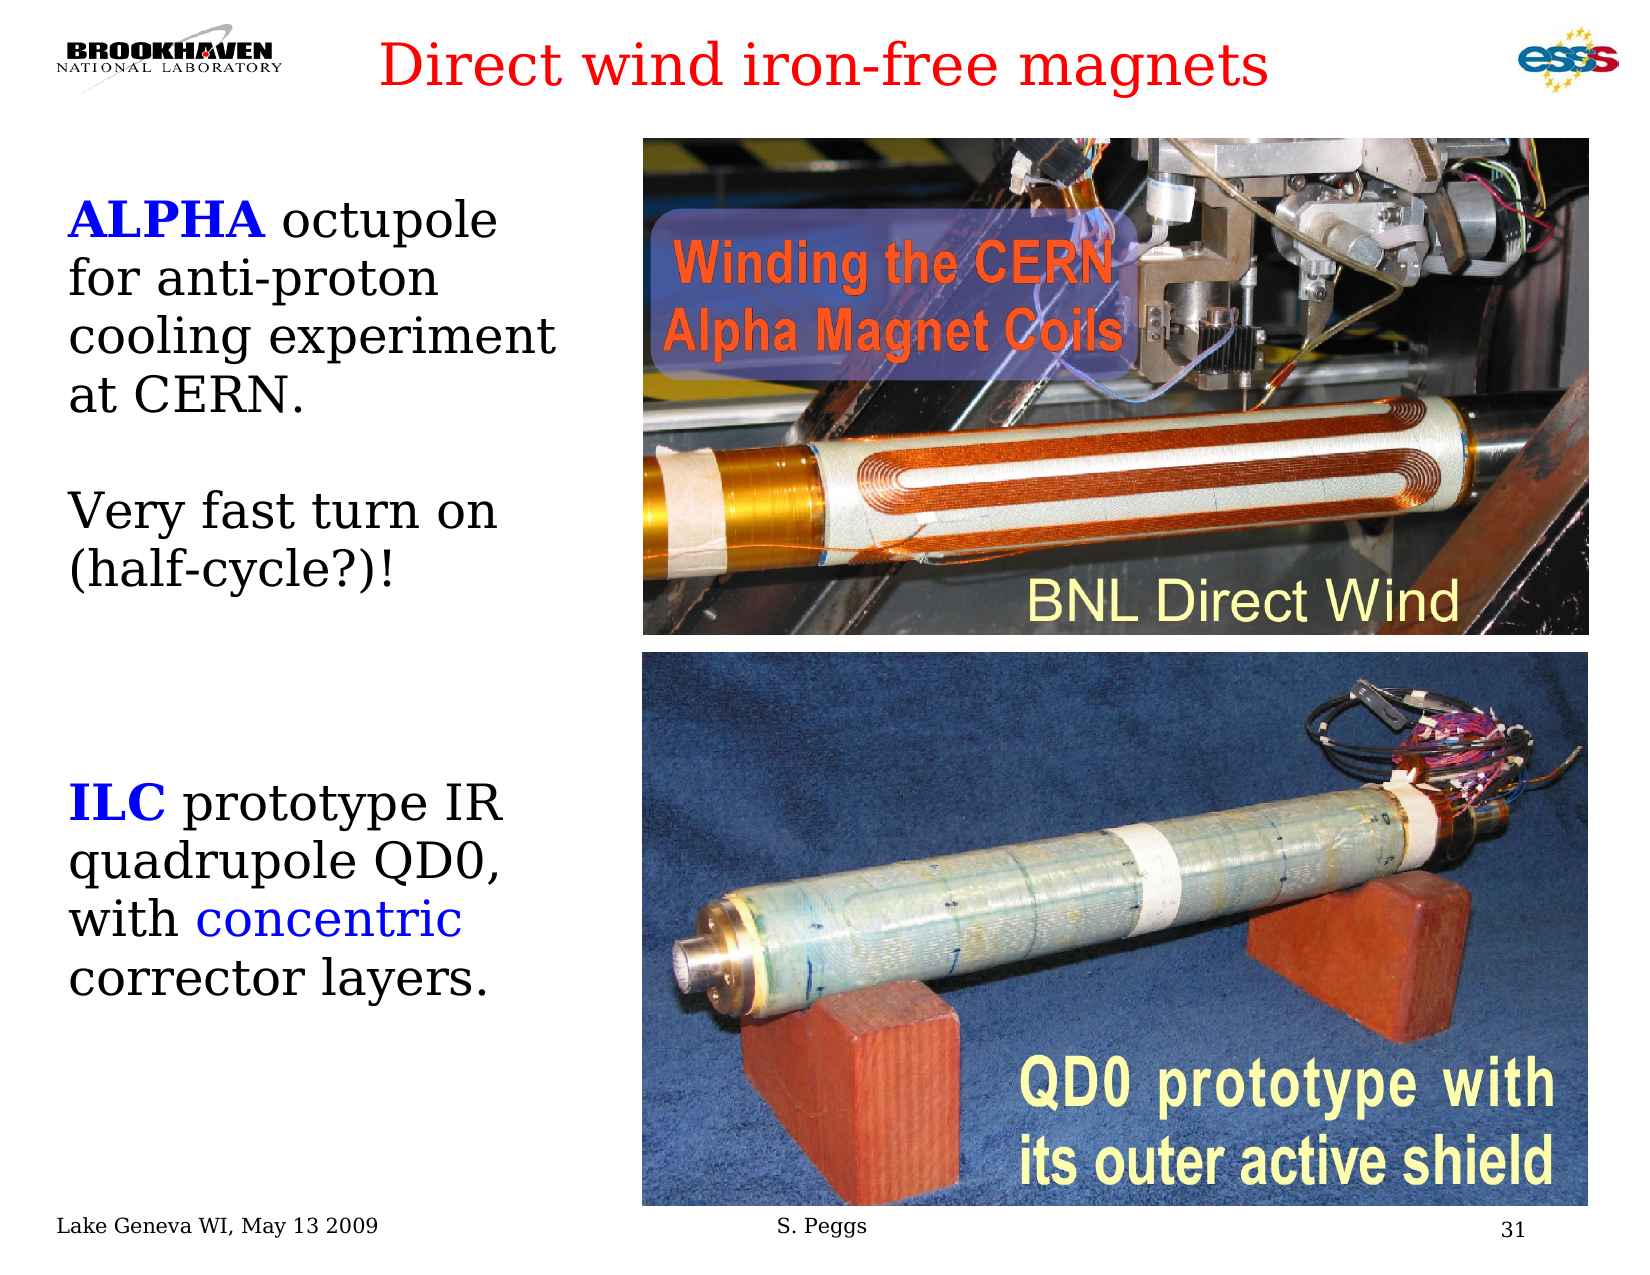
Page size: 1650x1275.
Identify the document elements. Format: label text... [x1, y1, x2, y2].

picture [56, 24, 282, 94]
picture [1555, 52, 1566, 57]
picture [642, 652, 1588, 1206]
picture [1518, 25, 1619, 93]
picture [643, 138, 1589, 635]
text_box ALPHA octupole for anti-proton cooling experiment at CERN. Very fast turn on (half-cycle?)! ILC prototype IR quadrupole QD0, with concentric corrector layers. [68, 190, 560, 1007]
text_box Direct wind iron-free magnets [367, 11, 1283, 100]
